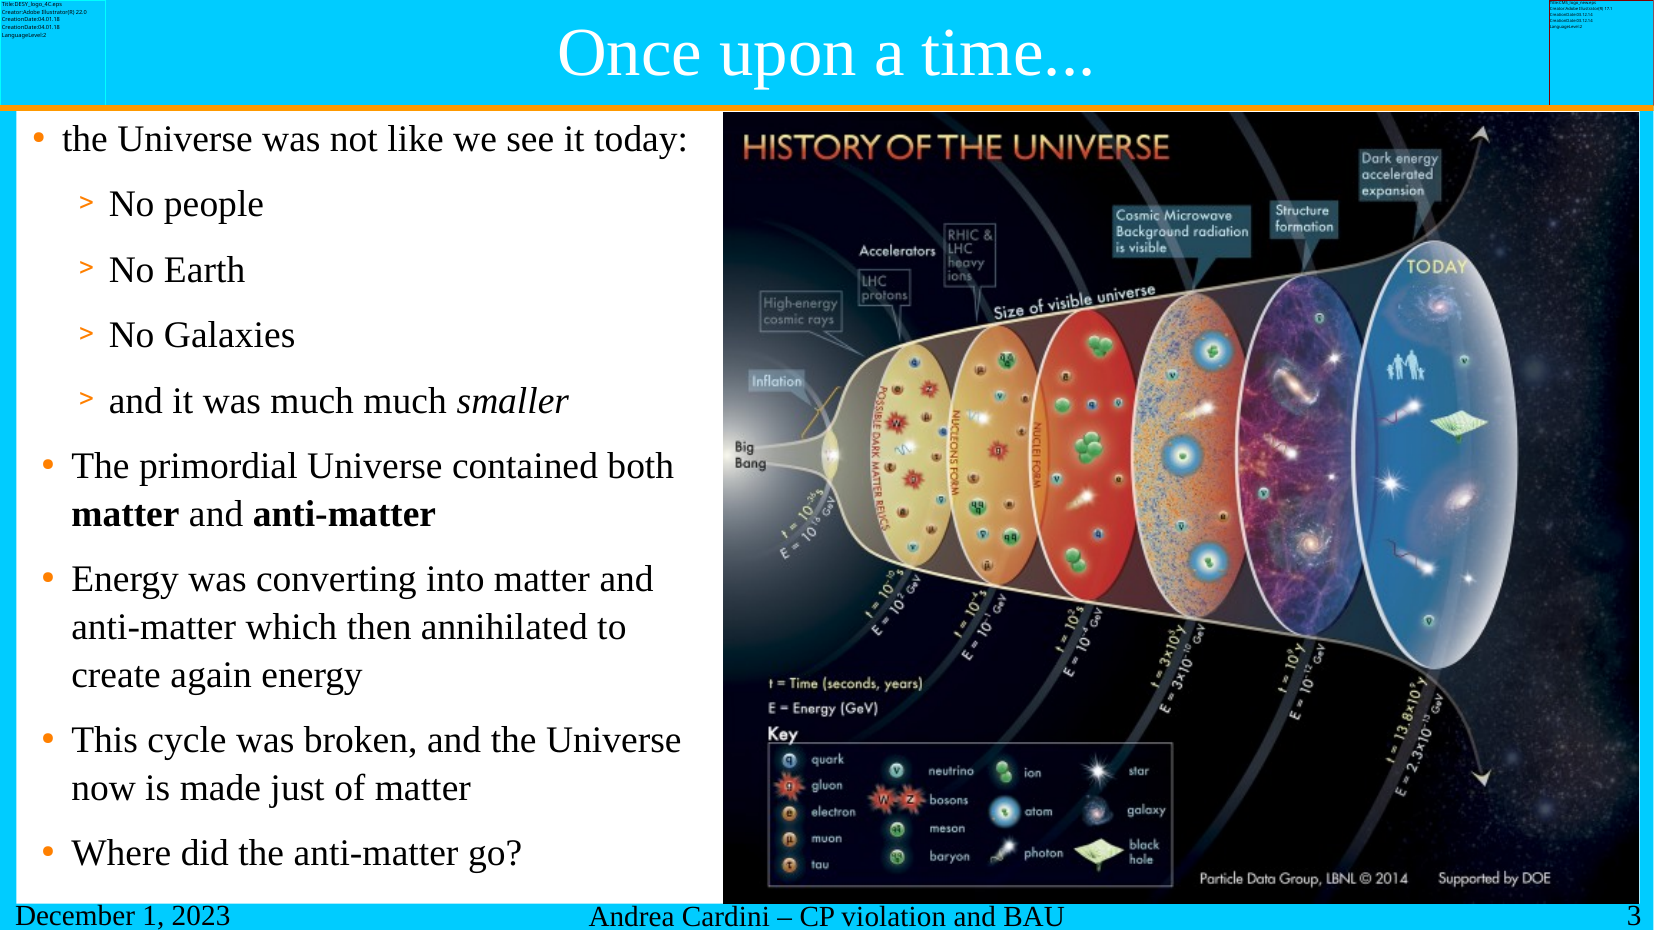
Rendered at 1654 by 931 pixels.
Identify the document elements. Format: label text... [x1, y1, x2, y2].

list the Universe was not like we see it today: No people No Earth No Galaxies and it was much much smaller The primordial Universe contained both matter and anti-matter Energy was converting into matter and anti-matter which then annihilated to create again energy This cycle was broken, and the Universe now is made just of matter Where did the anti-matter go? [0, 111, 721, 901]
title Once upon a time... [14, 0, 1640, 106]
picture [723, 112, 1639, 903]
